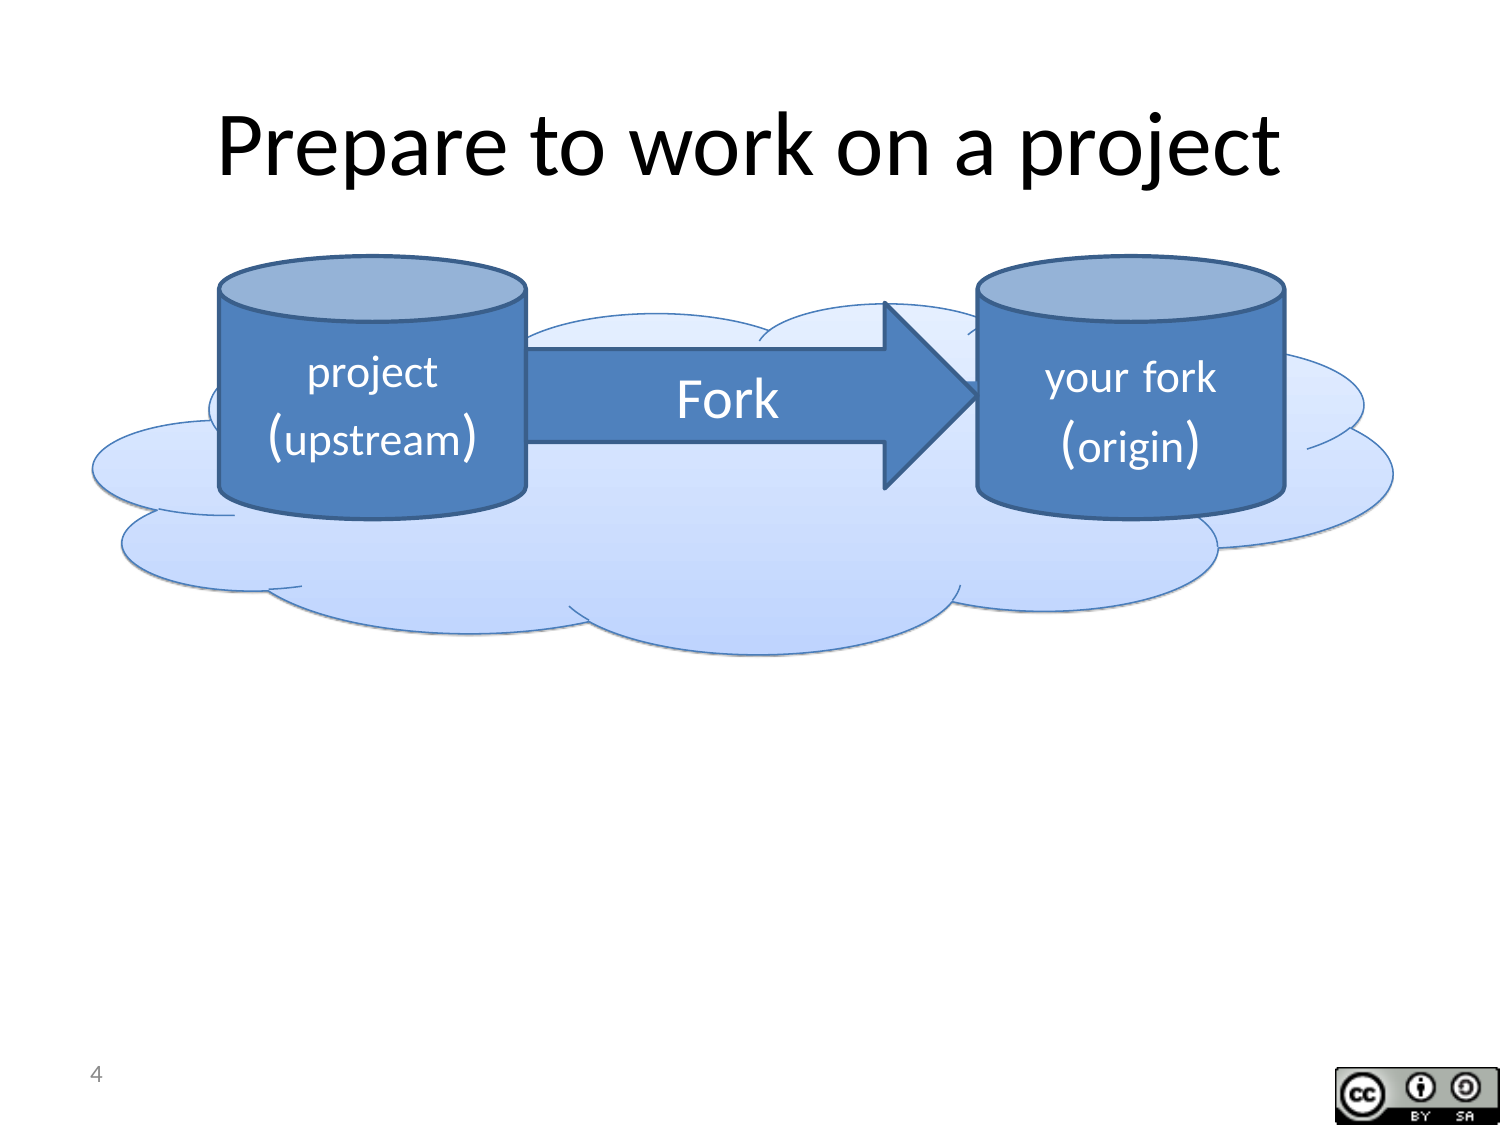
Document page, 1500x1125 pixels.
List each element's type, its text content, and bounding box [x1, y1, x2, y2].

picture [1335, 1067, 1500, 1125]
text_box project (upstream) [218, 290, 526, 520]
text_box your fork (origin) [977, 291, 1285, 520]
slide_number <number> [75, 1042, 425, 1103]
text_box [92, 354, 1394, 655]
text_box [526, 303, 884, 349]
text_box Fork [526, 302, 978, 489]
title Prepare to work on a project [75, 45, 1425, 233]
text_box [886, 303, 977, 381]
